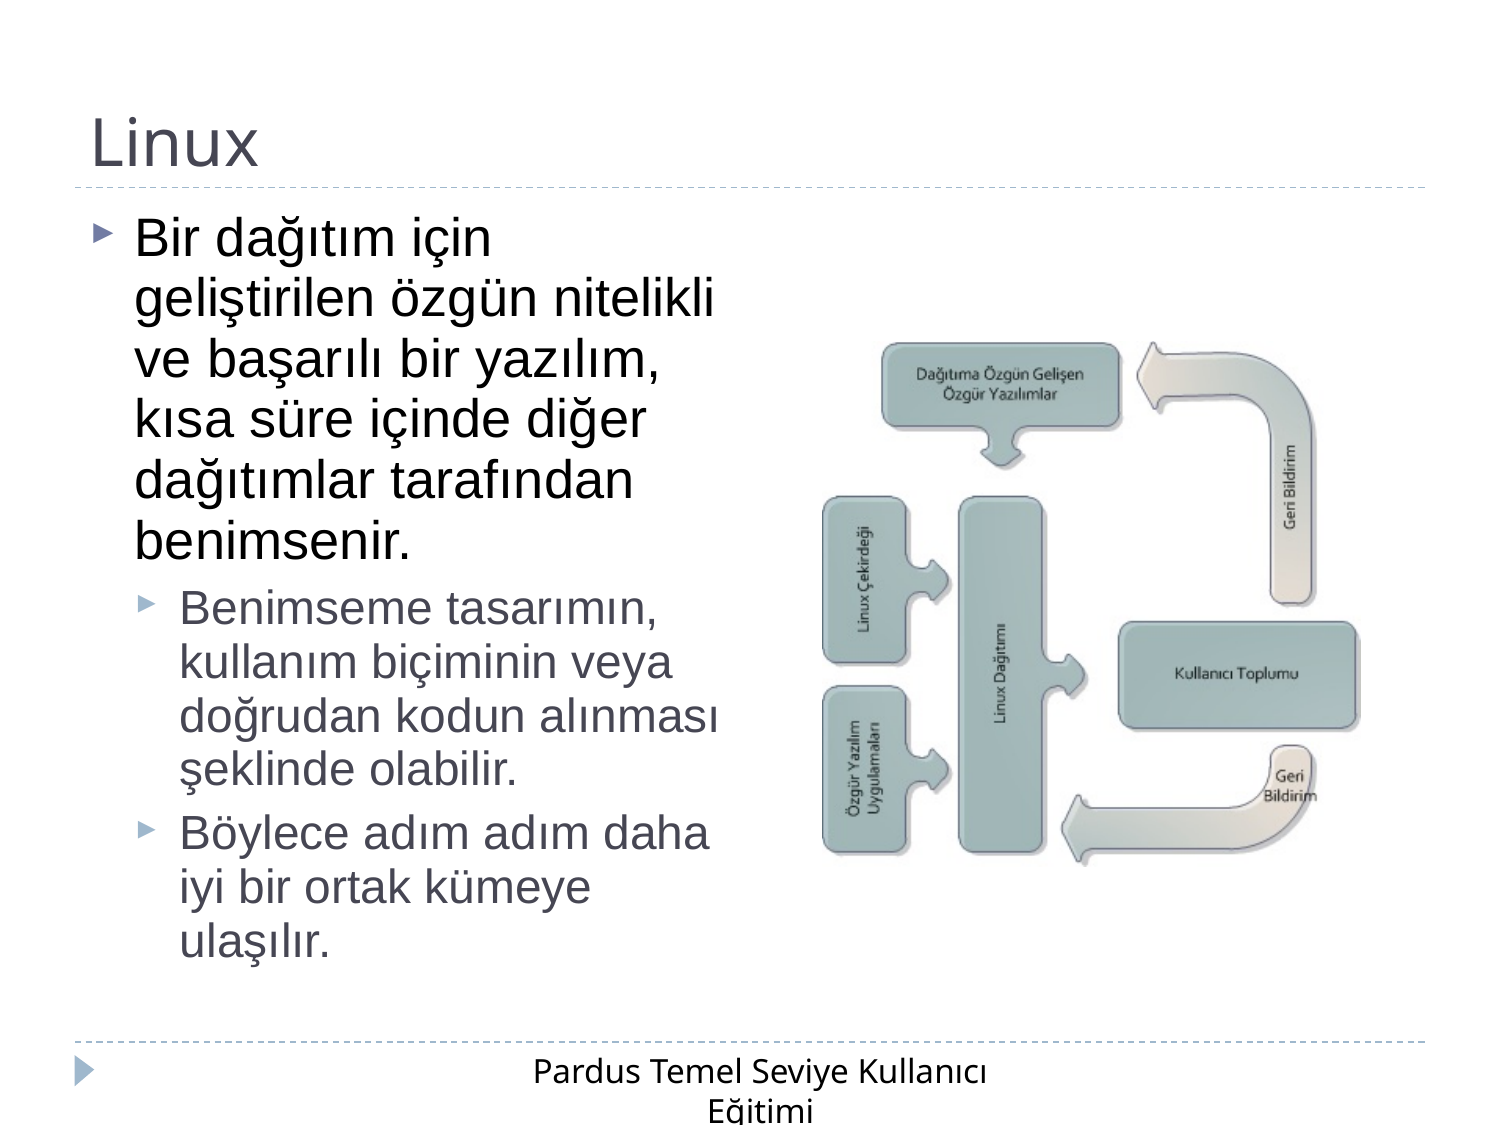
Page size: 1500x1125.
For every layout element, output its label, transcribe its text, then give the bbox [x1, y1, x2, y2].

title Linux [75, 37, 1425, 188]
picture [822, 341, 1361, 867]
list Bir dağıtım için geliştirilen özgün nitelikli ve başarılı bir yazılım, kısa süre içinde diğer dağıtımlar tarafından benimsenir. Benimseme tasarımın, kullanım biçiminin veya doğrudan kodun alınması şeklinde olabilir. Böylece adım adım daha iyi bir ortak kümeye ulaşılır. [75, 200, 738, 1010]
